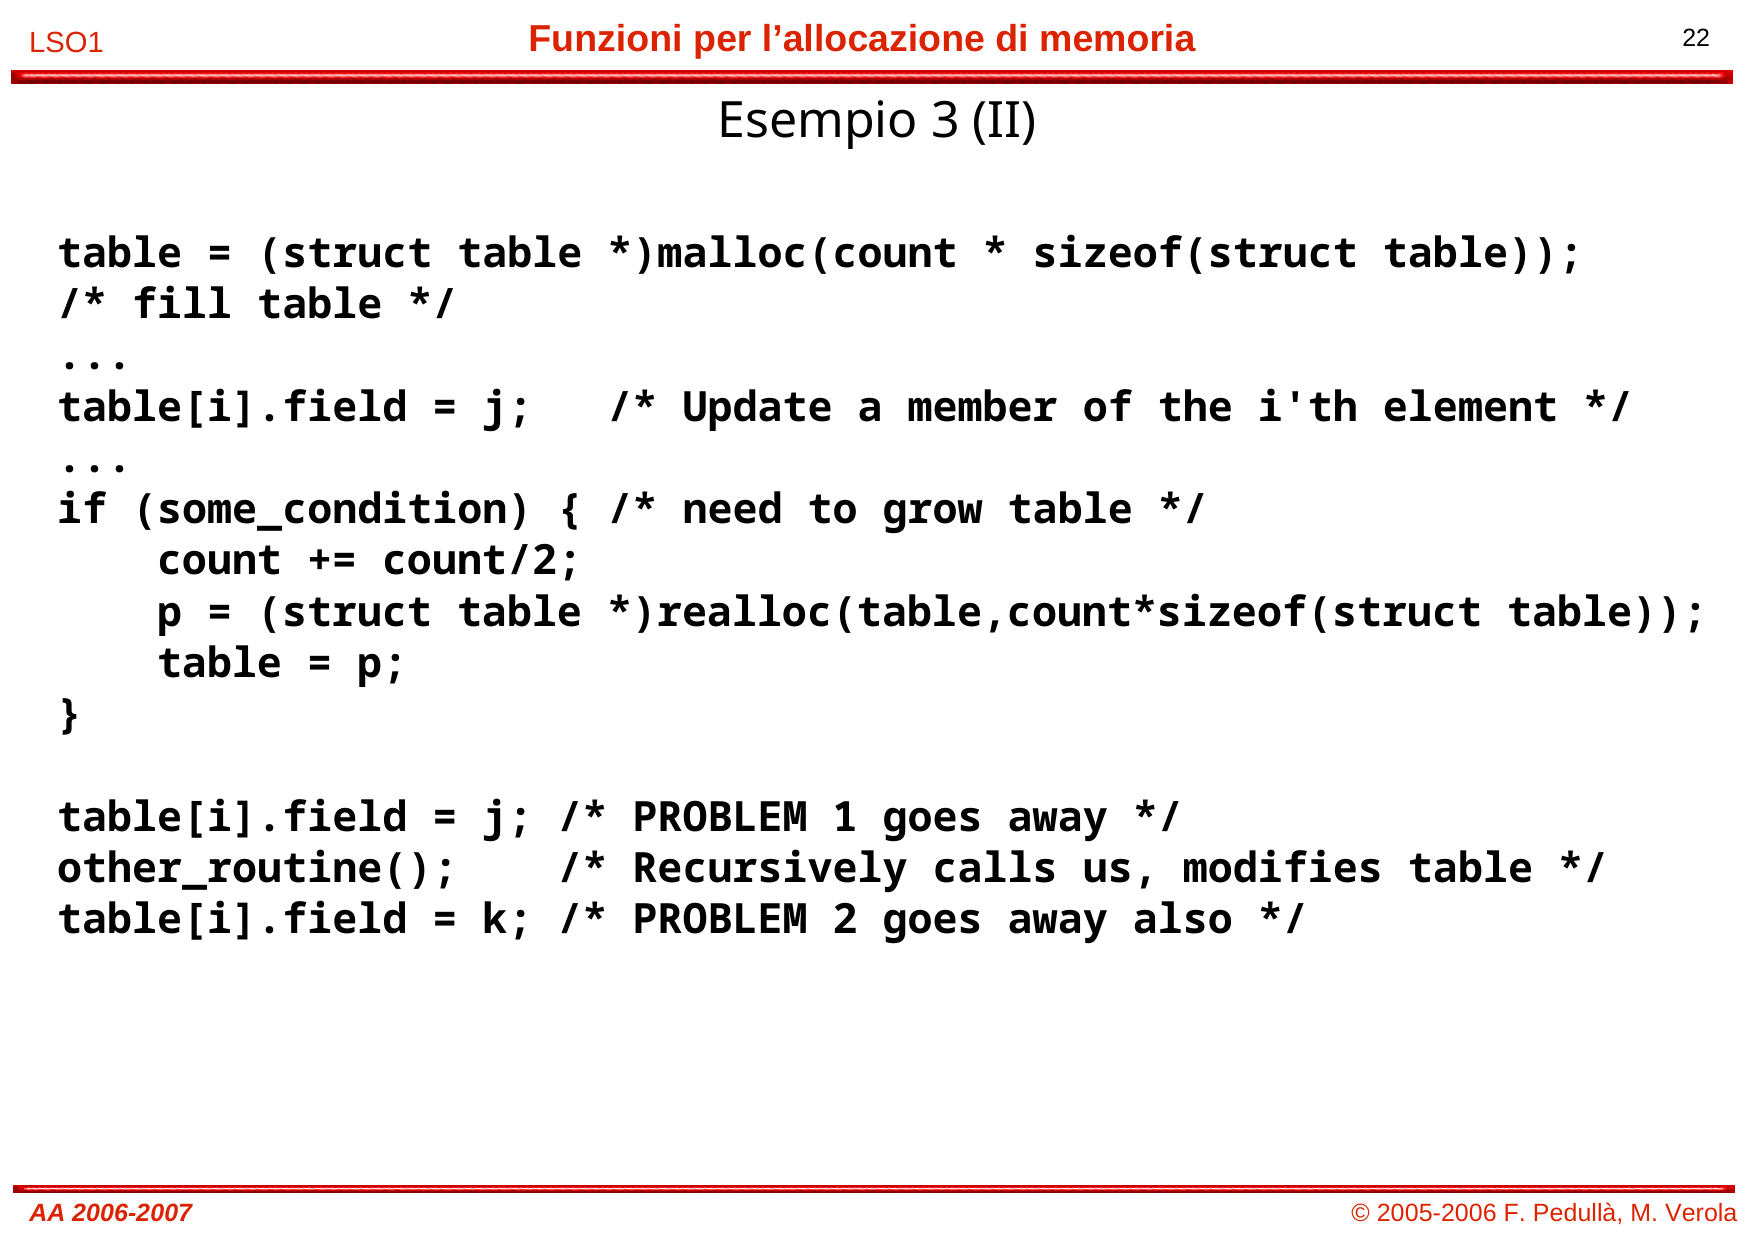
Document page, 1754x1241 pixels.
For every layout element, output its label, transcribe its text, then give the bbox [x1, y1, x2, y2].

picture [11, 70, 1733, 84]
picture [13, 1185, 1735, 1193]
list table = (struct table *)malloc(count * sizeof(struct table)); /* fill table */ ... table[i].field = j; /* Update a member of the i'th element */ ... if (some_condition) { /* need to grow table */ count += count/2; p = (struct table *)realloc(table,count*sizeof(struct table)); table = p; } table[i].field = j; /* PROBLEM 1 goes away */ other_routine(); /* Recursively calls us, modifies table */ table[i].field = k; /* PROBLEM 2 goes away also */ [42, 218, 1737, 841]
title Esempio 3 (II) [412, 72, 1342, 168]
